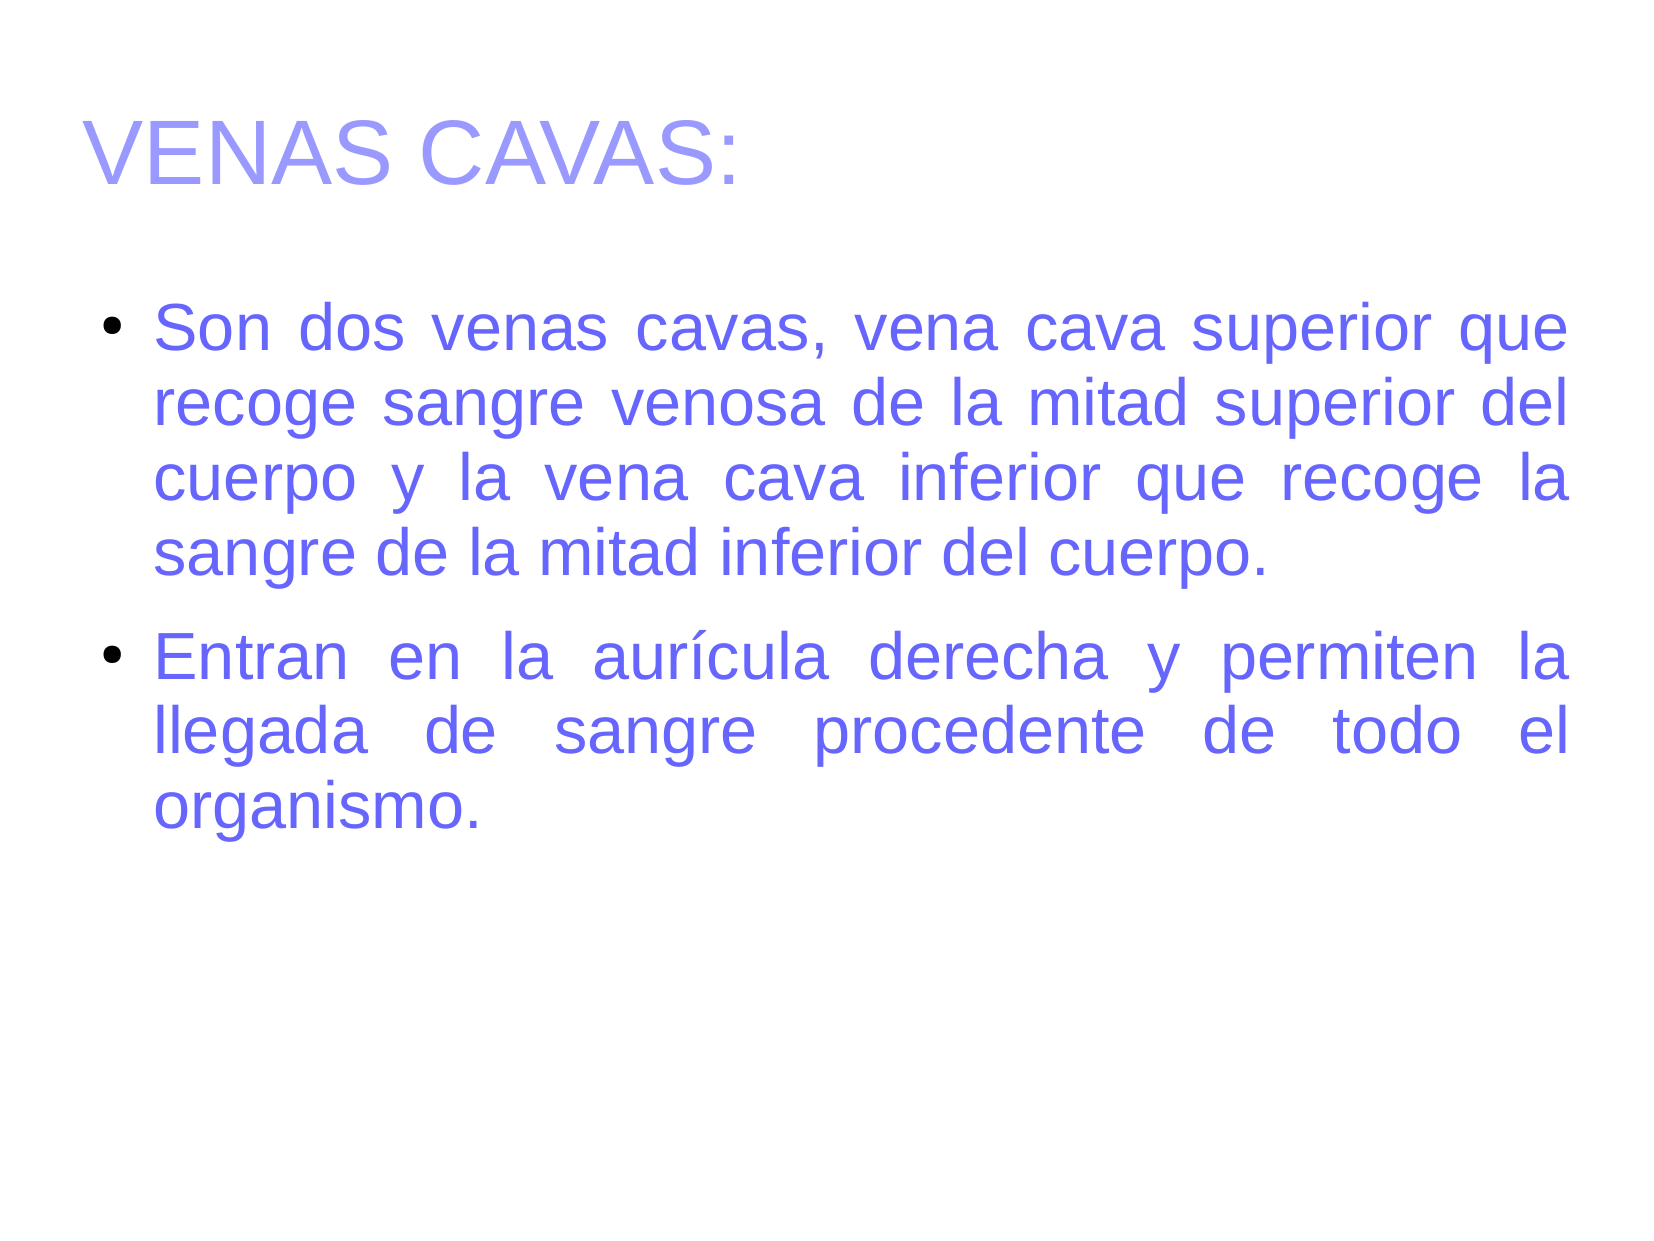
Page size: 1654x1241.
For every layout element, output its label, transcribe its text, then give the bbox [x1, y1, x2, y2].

title VENAS CAVAS: [82, 49, 1571, 257]
list Son dos venas cavas, vena cava superior que recoge sangre venosa de la mitad superior del cuerpo y la vena cava inferior que recoge la sangre de la mitad inferior del cuerpo. Entran en la aurícula derecha y permiten la llegada de sangre procedente de todo el organismo. [82, 290, 1571, 1010]
